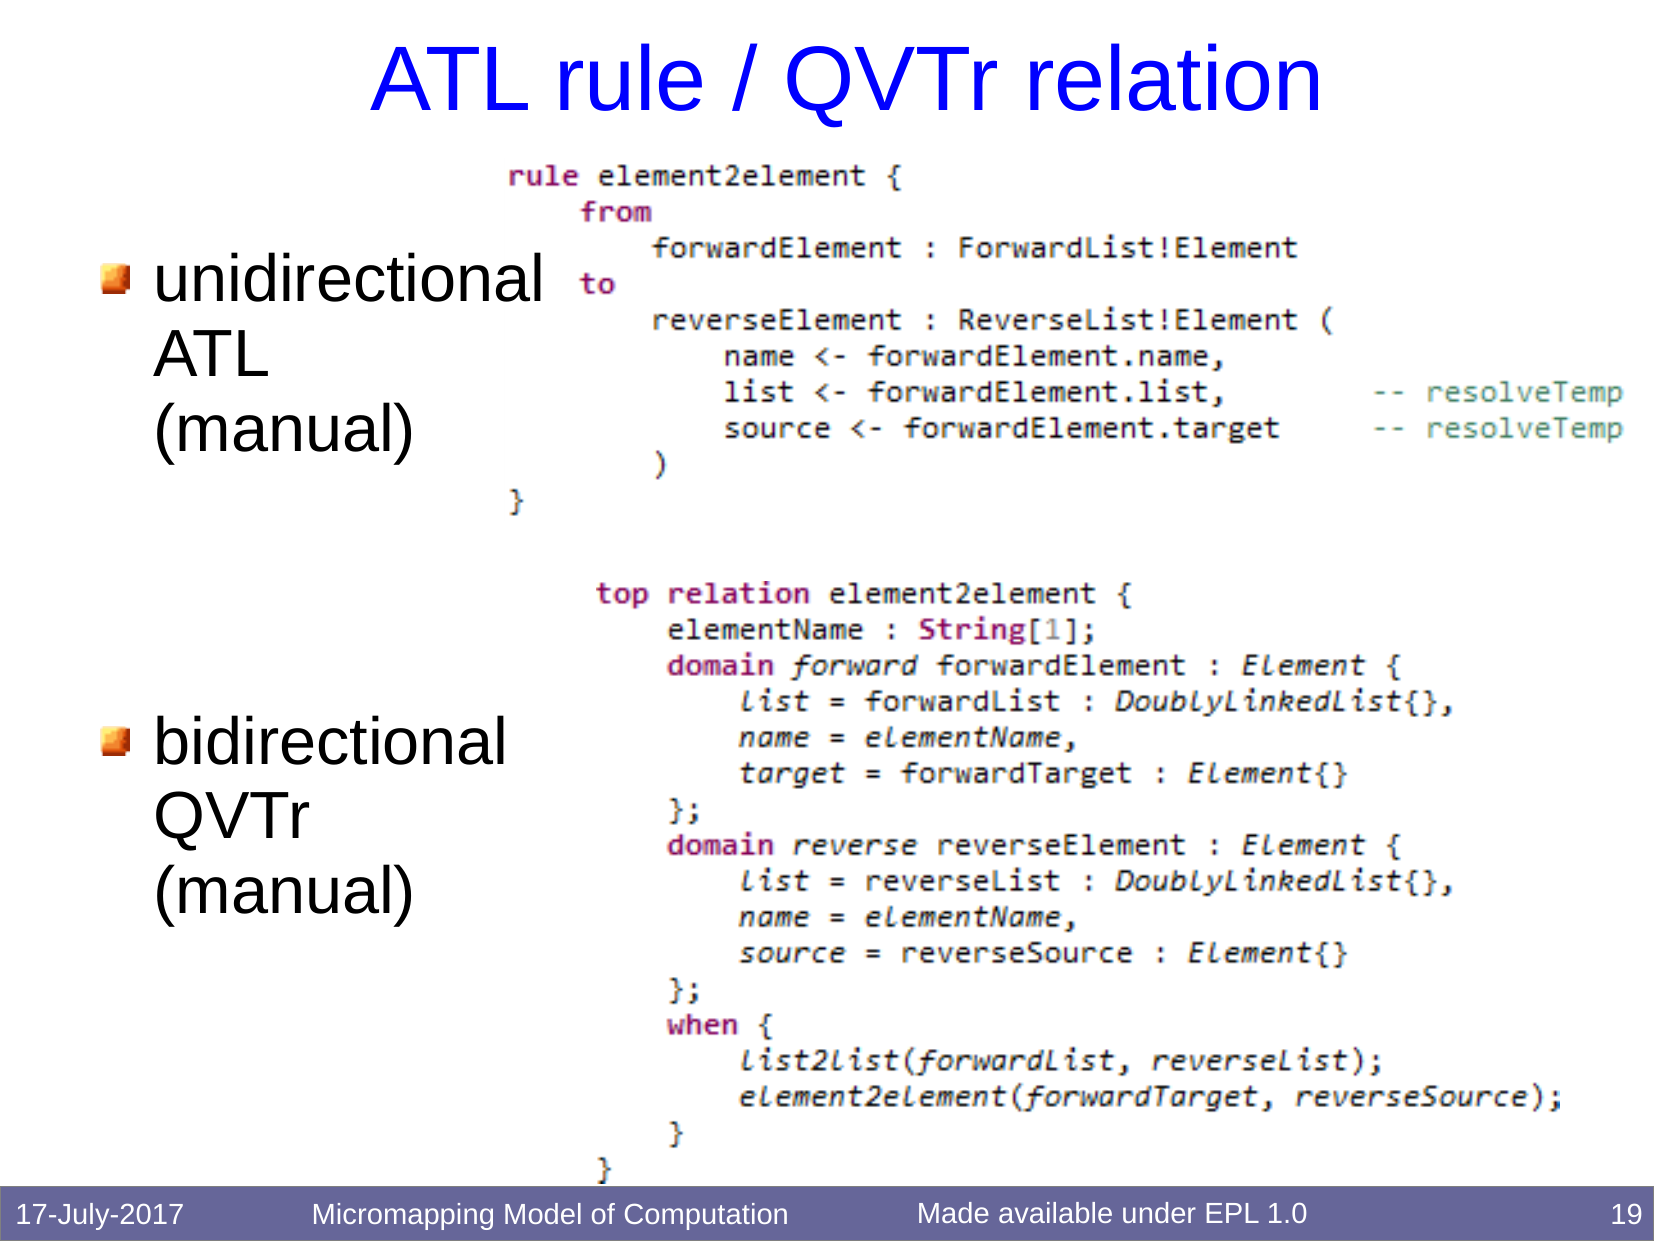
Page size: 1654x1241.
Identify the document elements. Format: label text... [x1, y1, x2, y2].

list unidirectional ATL (manual) bidirectional QVTr (manual) [82, 241, 1571, 1060]
picture [596, 1060, 1560, 1184]
picture [503, 158, 1645, 521]
title ATL rule / QVTr relation [300, 0, 1396, 233]
